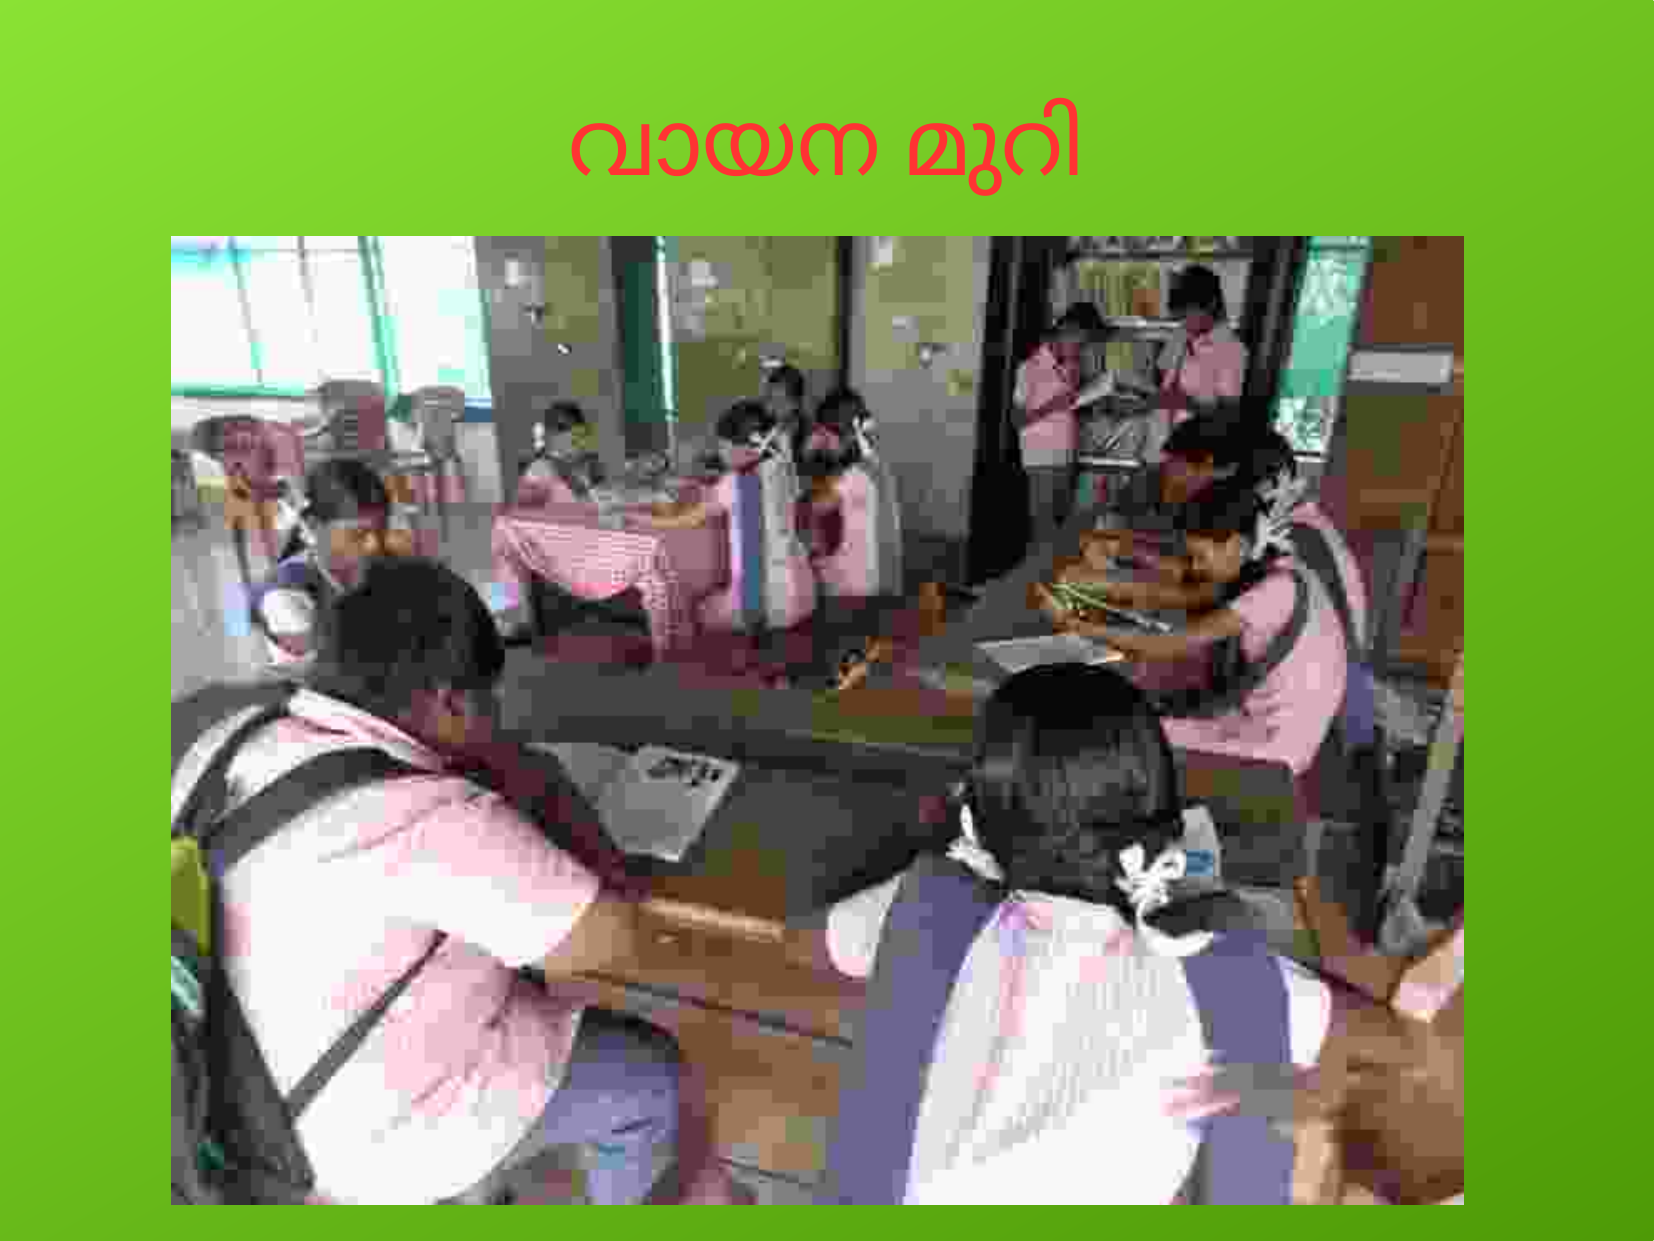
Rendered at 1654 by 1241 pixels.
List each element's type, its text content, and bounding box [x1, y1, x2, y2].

picture [171, 236, 1464, 1205]
title വായന മുറി [82, 49, 1571, 257]
